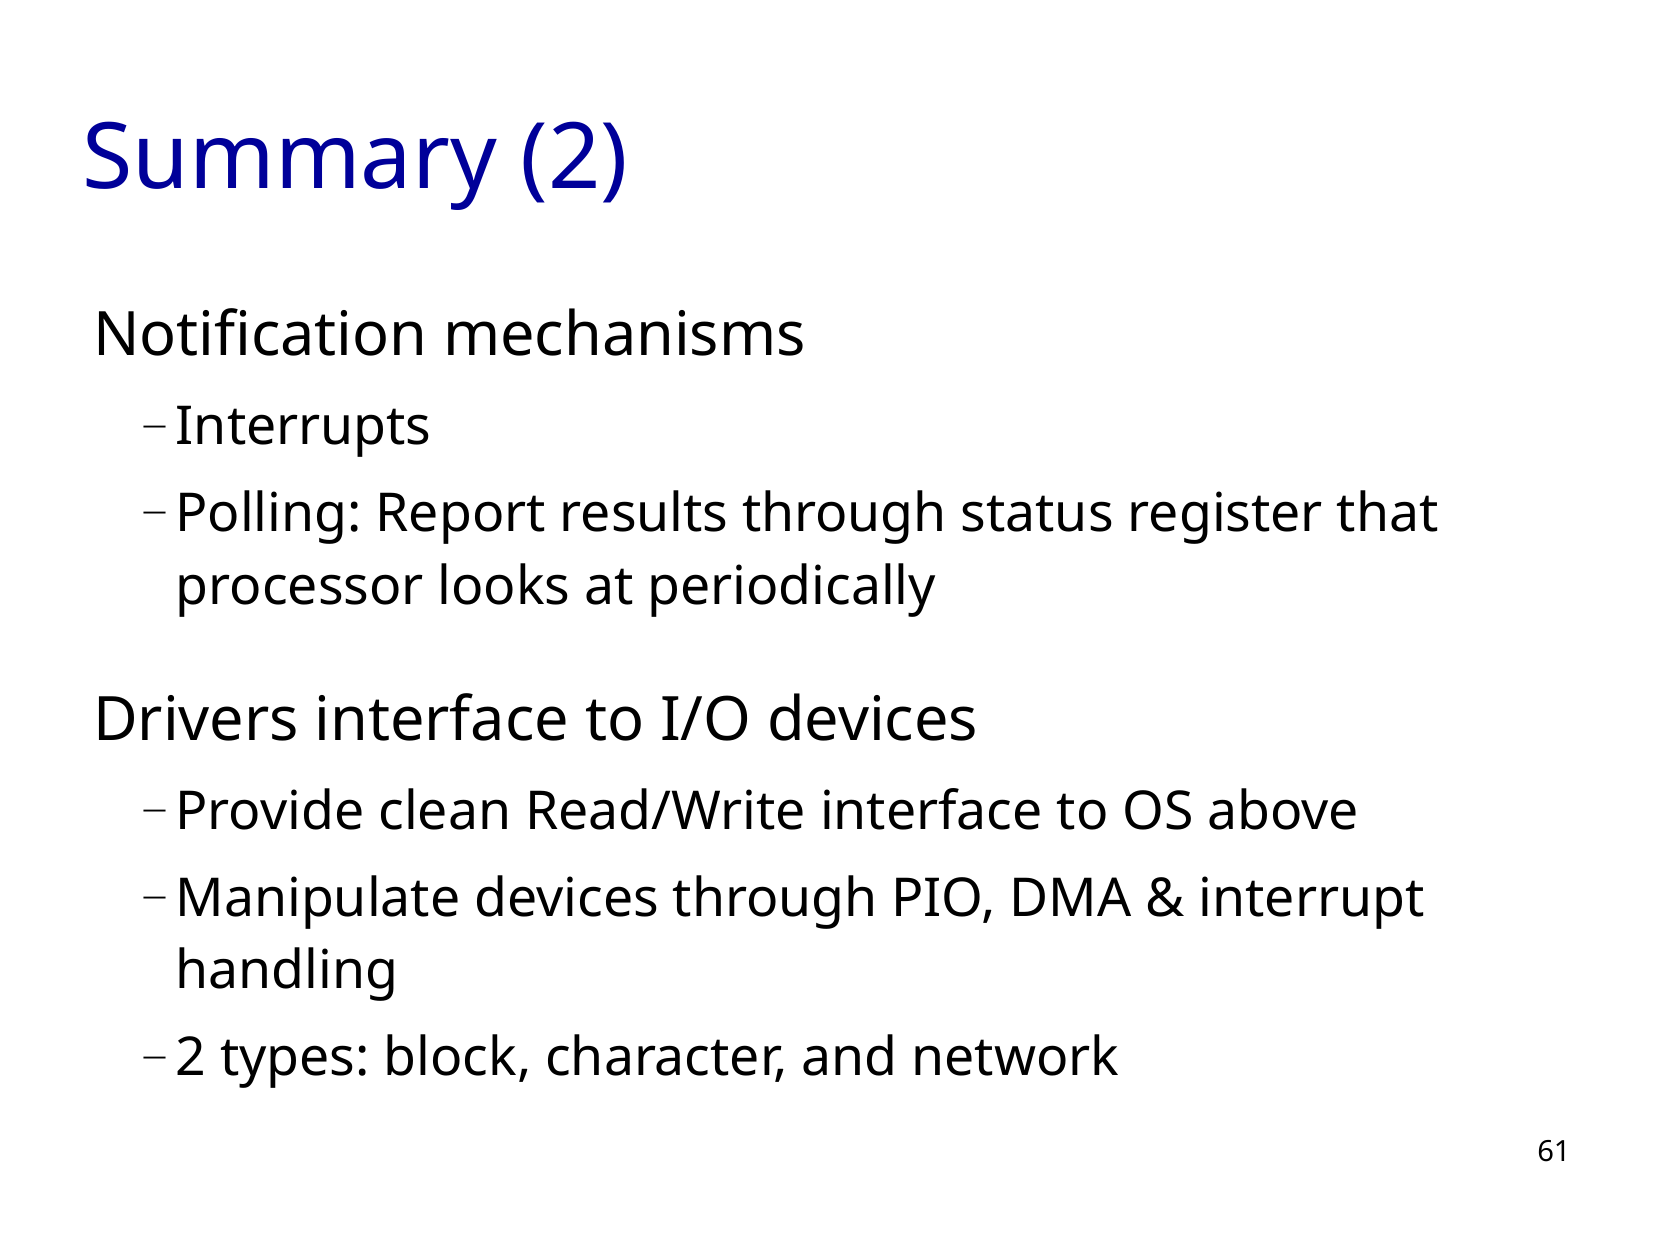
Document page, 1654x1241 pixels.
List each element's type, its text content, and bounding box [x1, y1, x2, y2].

list Notification mechanisms Interrupts Polling: Report results through status register that processor looks at periodically Drivers interface to I/O devices Provide clean Read/Write interface to OS above Manipulate devices through PIO, DMA & interrupt handling 2 types: block, character, and network [60, 290, 1571, 1096]
title Summary (2) [82, 49, 1571, 257]
